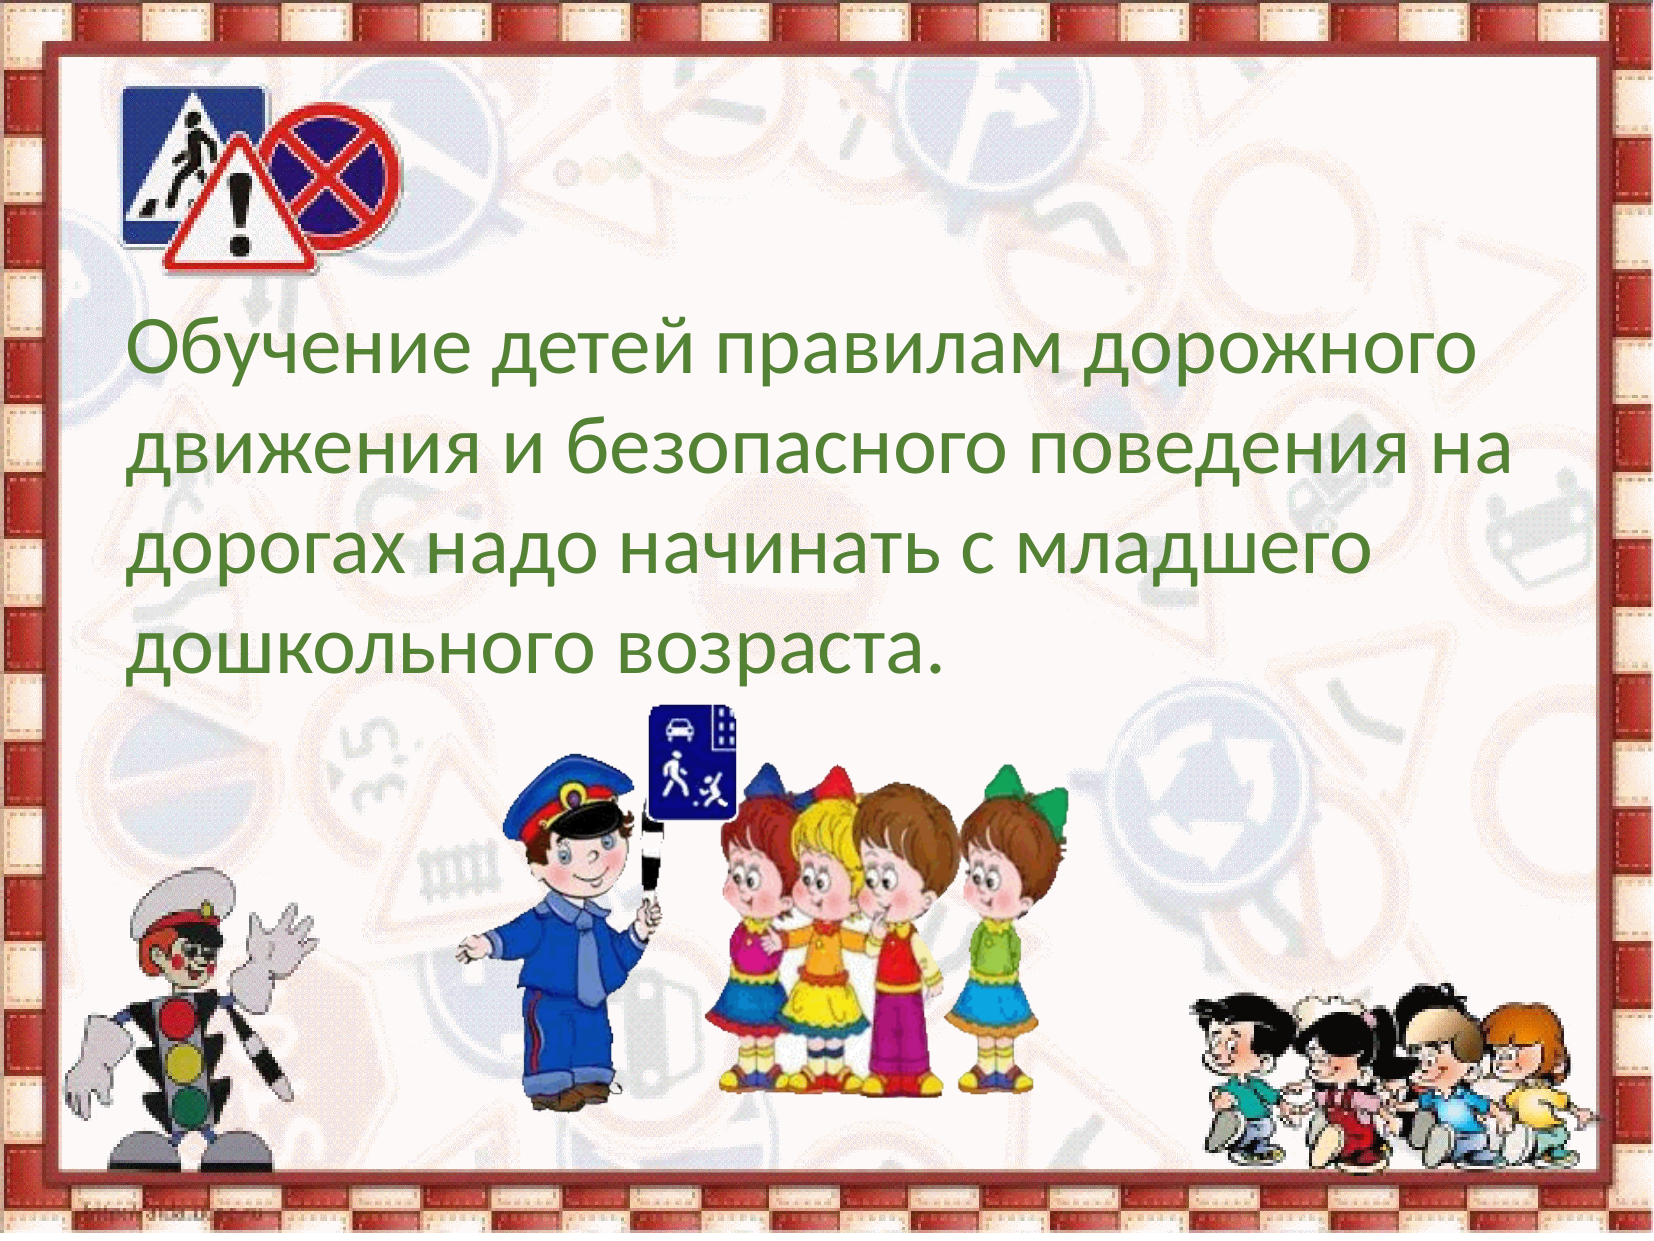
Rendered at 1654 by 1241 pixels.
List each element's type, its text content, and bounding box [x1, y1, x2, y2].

text_box Обучение детей правилам дорожного движения и безопасного поведения на дорогах надо начинать с младшего дошкольного возраста. [110, 282, 1600, 698]
picture [0, 0, 1654, 1234]
